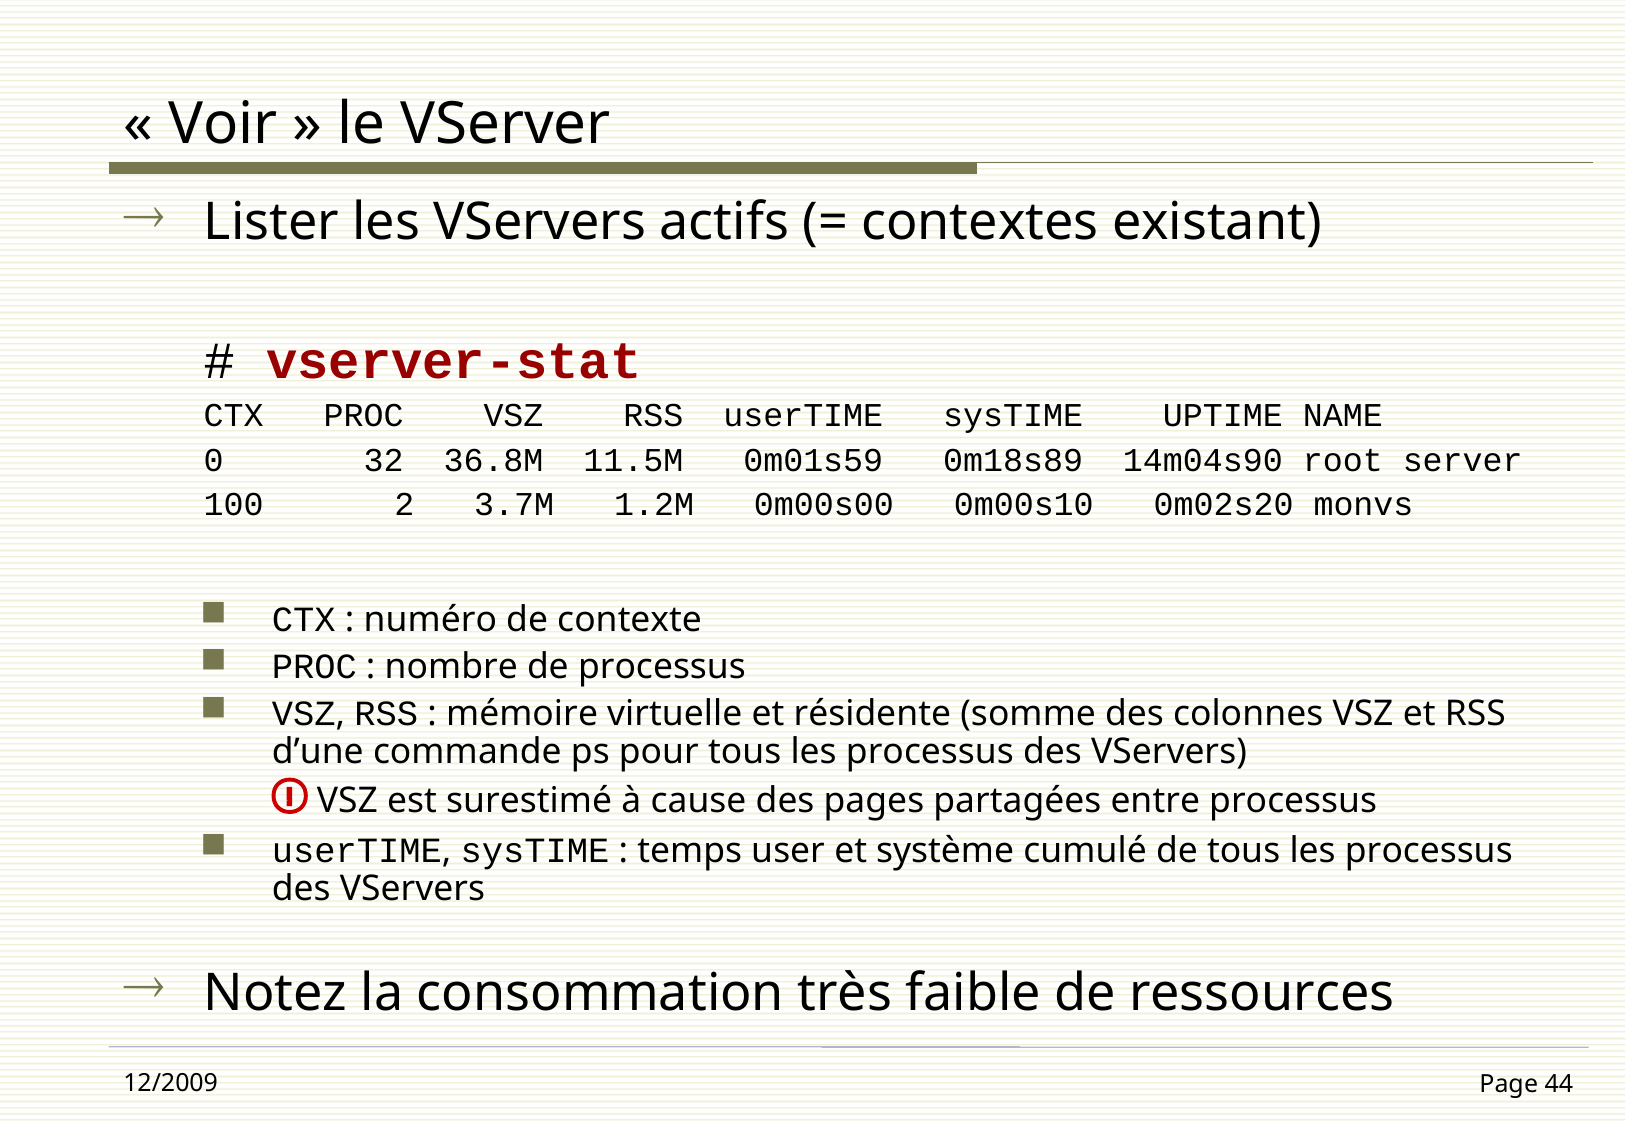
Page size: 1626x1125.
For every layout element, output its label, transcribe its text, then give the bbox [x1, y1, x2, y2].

picture [0, 0, 1626, 1125]
title « Voir » le VServer [108, 12, 1596, 163]
list Lister les VServers actifs (= contextes existant) # vserver-stat CTX PROC VSZ RSS userTIME sysTIME UPTIME NAME 0 32 36.8M 11.5M 0m01s59 0m18s89 14m04s90 root server 100 2 3.7M 1.2M 0m00s00 0m00s10 0m02s20 monvs CTX : numéro de contexte PROC : nombre de processus VSZ, RSS : mémoire virtuelle et résidente (somme des colonnes VSZ et RSS d’une commande ps pour tous les processus des VServers)  VSZ est surestimé à cause des pages partagées entre processus userTIME, sysTIME : temps user et système cumulé de tous les processus des VServers Notez la consommation très faible de ressources [108, 187, 1595, 1035]
